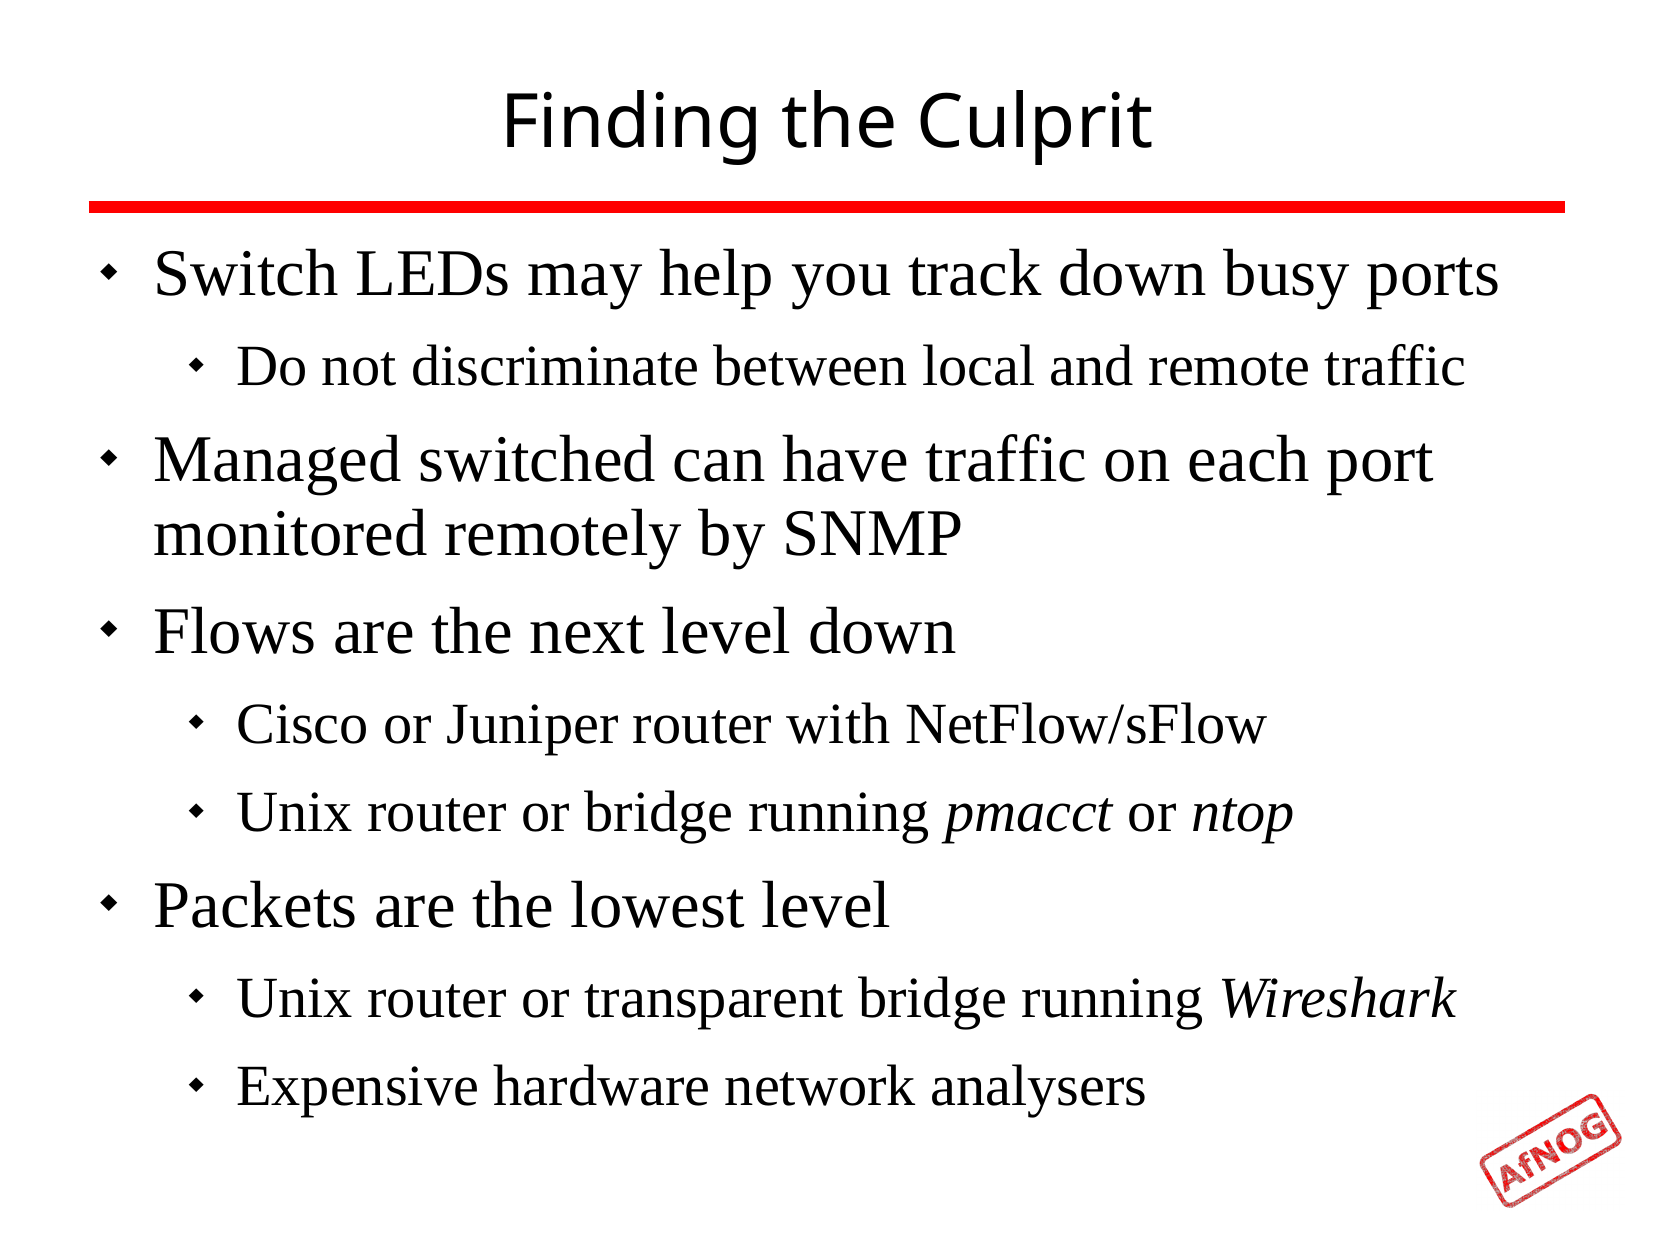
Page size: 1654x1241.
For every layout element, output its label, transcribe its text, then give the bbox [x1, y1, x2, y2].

list Switch LEDs may help you track down busy ports Do not discriminate between local and remote traffic Managed switched can have traffic on each port monitored remotely by SNMP Flows are the next level down Cisco or Juniper router with NetFlow/sFlow Unix router or bridge running pmacct or ntop Packets are the lowest level Unix router or transparent bridge running Wireshark Expensive hardware network analysers [82, 236, 1571, 1119]
title Finding the Culprit [82, 29, 1571, 207]
picture [1476, 1090, 1625, 1211]
